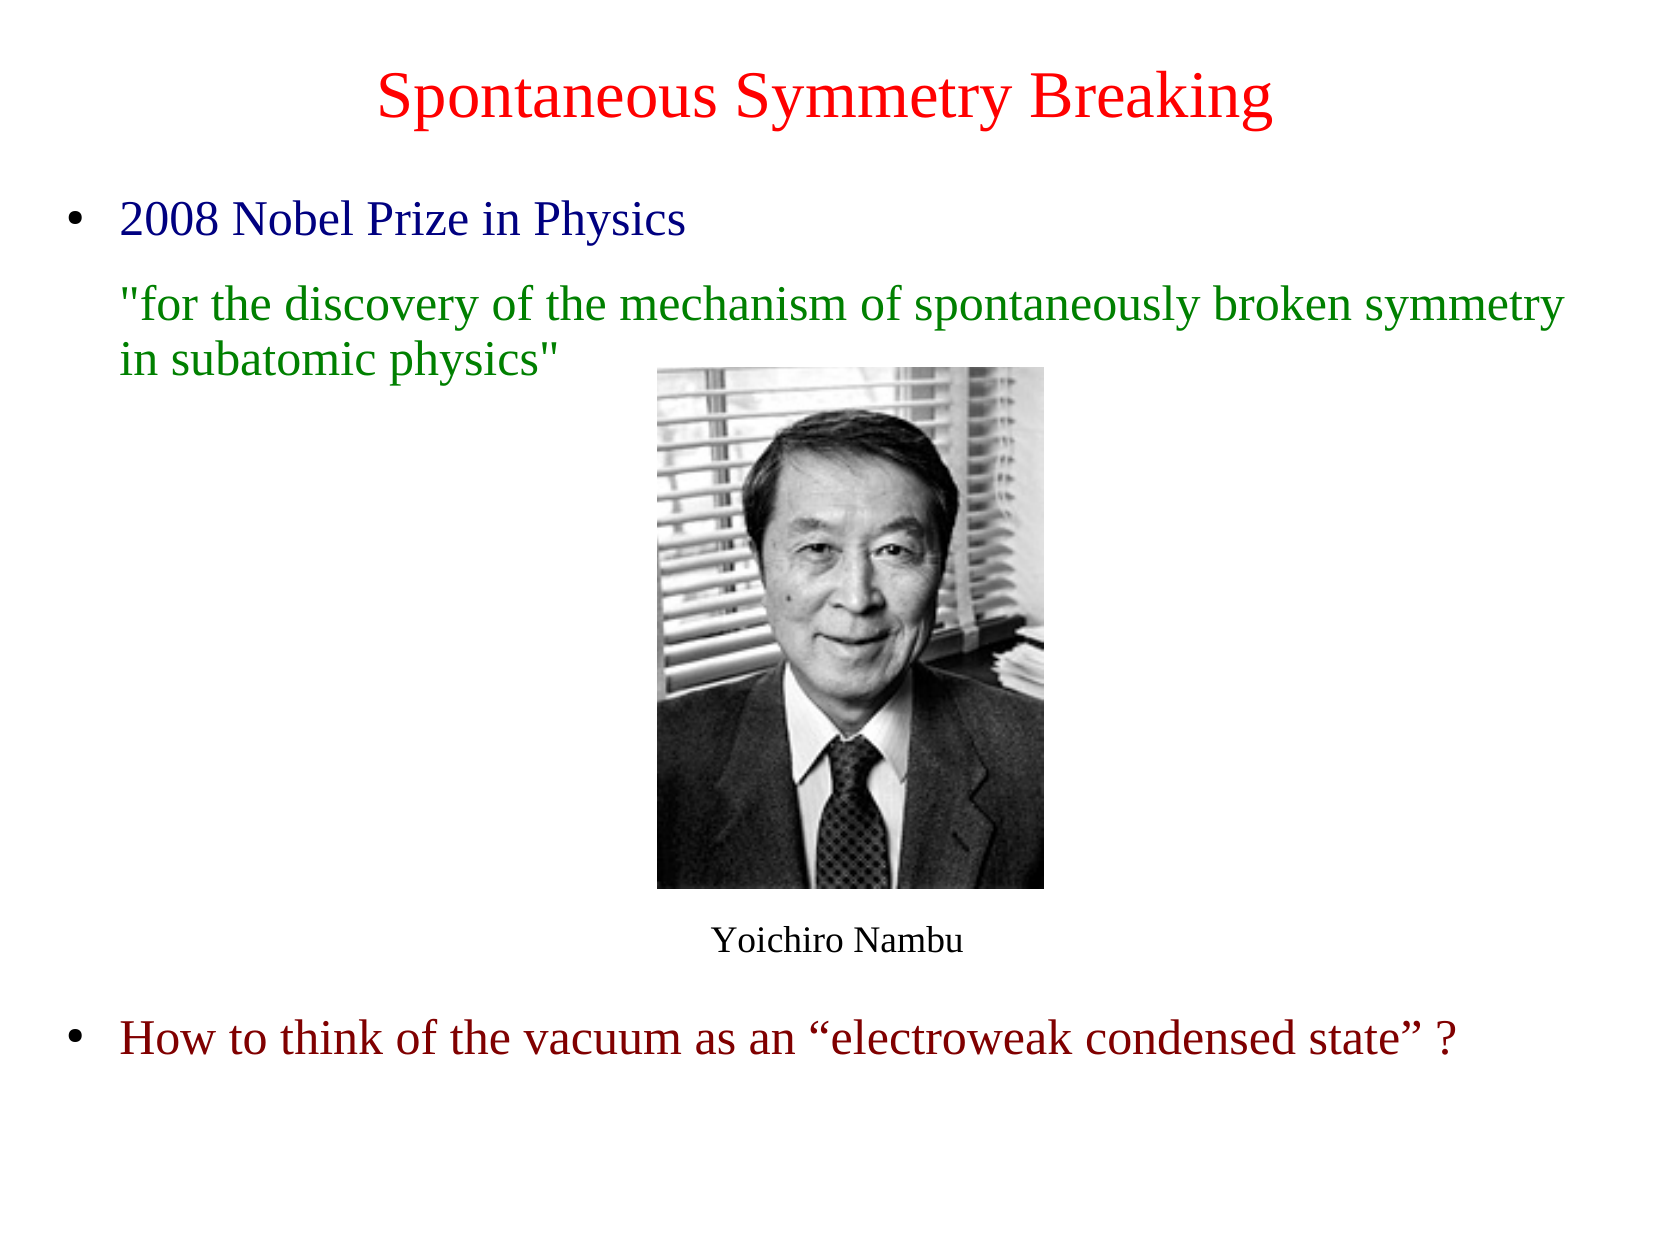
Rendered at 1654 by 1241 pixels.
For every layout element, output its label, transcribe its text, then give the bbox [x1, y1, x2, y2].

text_box Yoichiro Nambu [710, 918, 1005, 1000]
picture [657, 367, 1044, 889]
title Spontaneous Symmetry Breaking [128, 0, 1541, 191]
list 2008 Nobel Prize in Physics "for the discovery of the mechanism of spontaneously broken symmetry in subatomic physics" How to think of the vacuum as an “electroweak condensed state” ? [48, 191, 1582, 1066]
